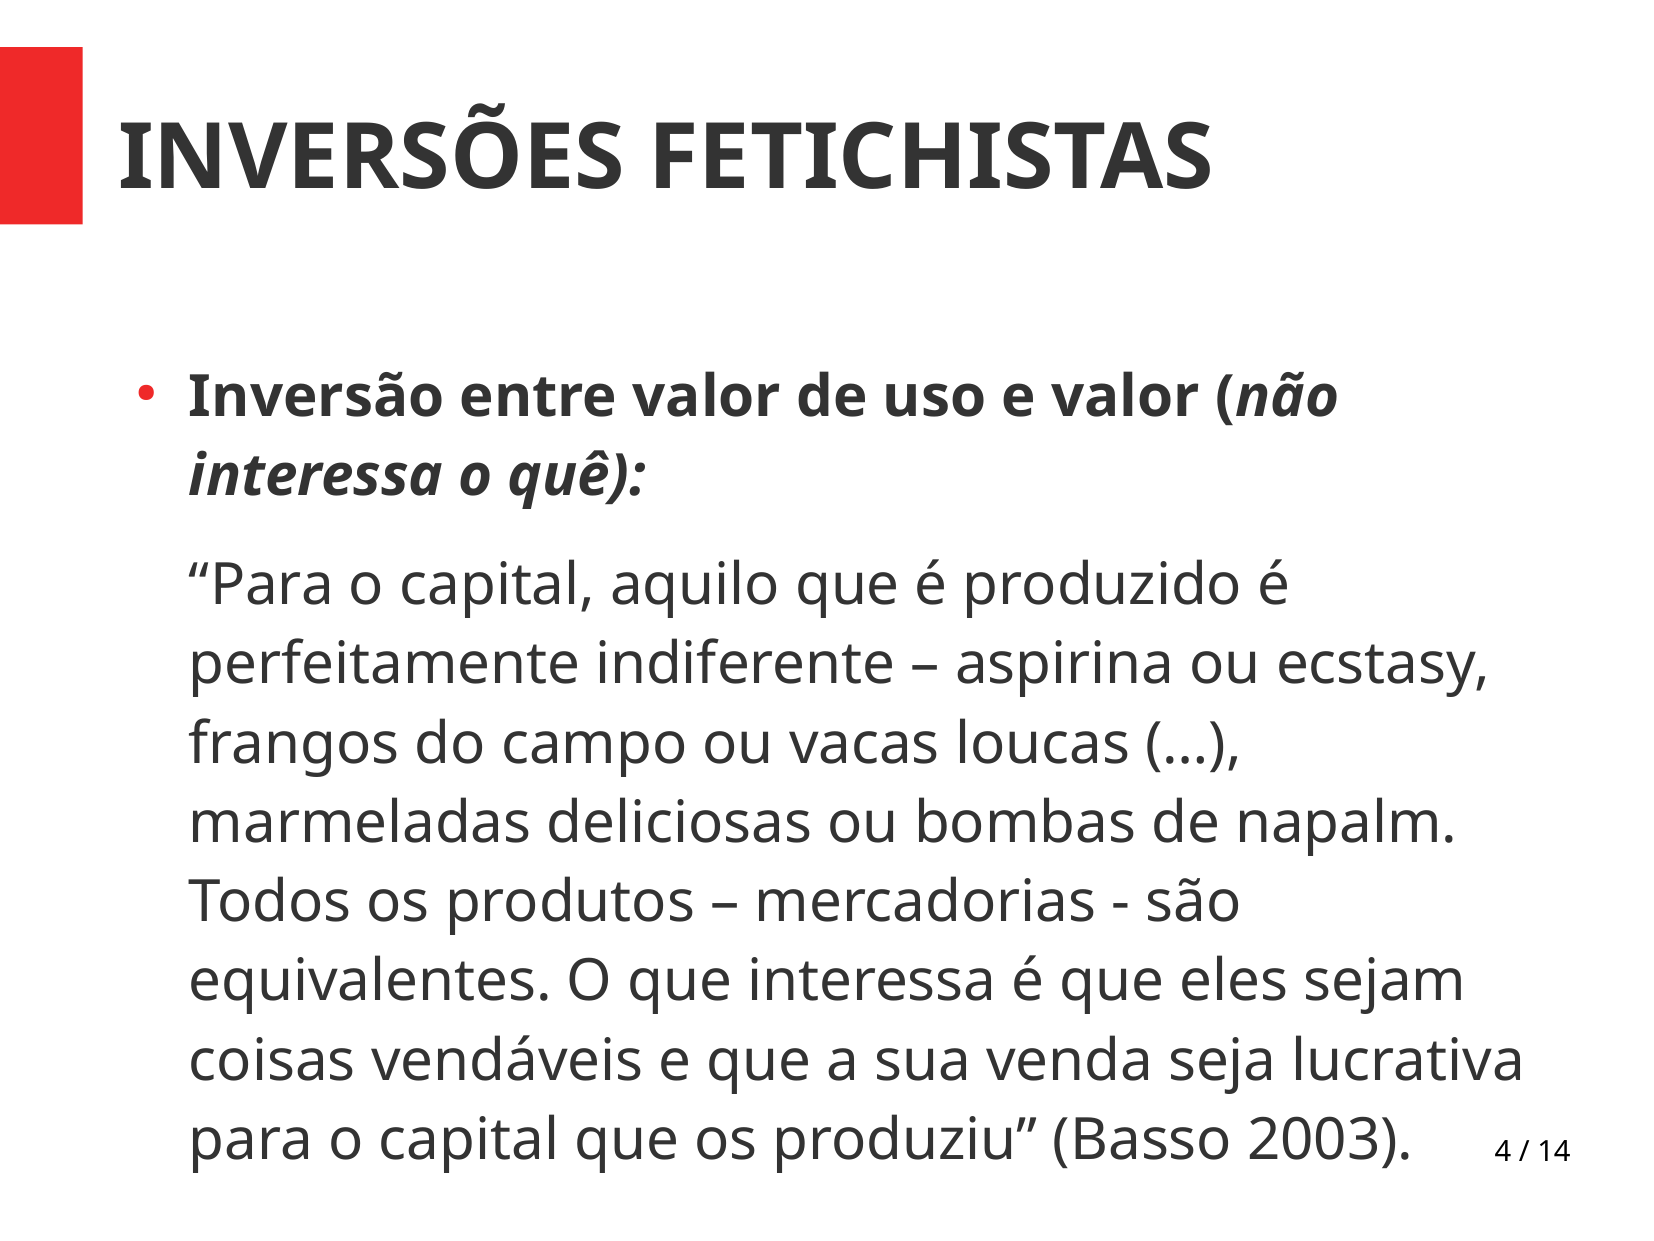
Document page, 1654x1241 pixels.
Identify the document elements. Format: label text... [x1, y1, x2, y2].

list Inversão entre valor de uso e valor (não interessa o quê): “Para o capital, aquilo que é produzido é perfeitamente indiferente – aspirina ou ecstasy, frangos do campo ou vacas loucas (…), marmeladas deliciosas ou bombas de napalm. Todos os produtos – mercadorias - são equivalentes. O que interessa é que eles sejam coisas vendáveis e que a sua venda seja lucrativa para o capital que os produziu” (Basso 2003). [118, 354, 1536, 1074]
title INVERSÕES FETICHISTAS [118, 49, 1571, 257]
